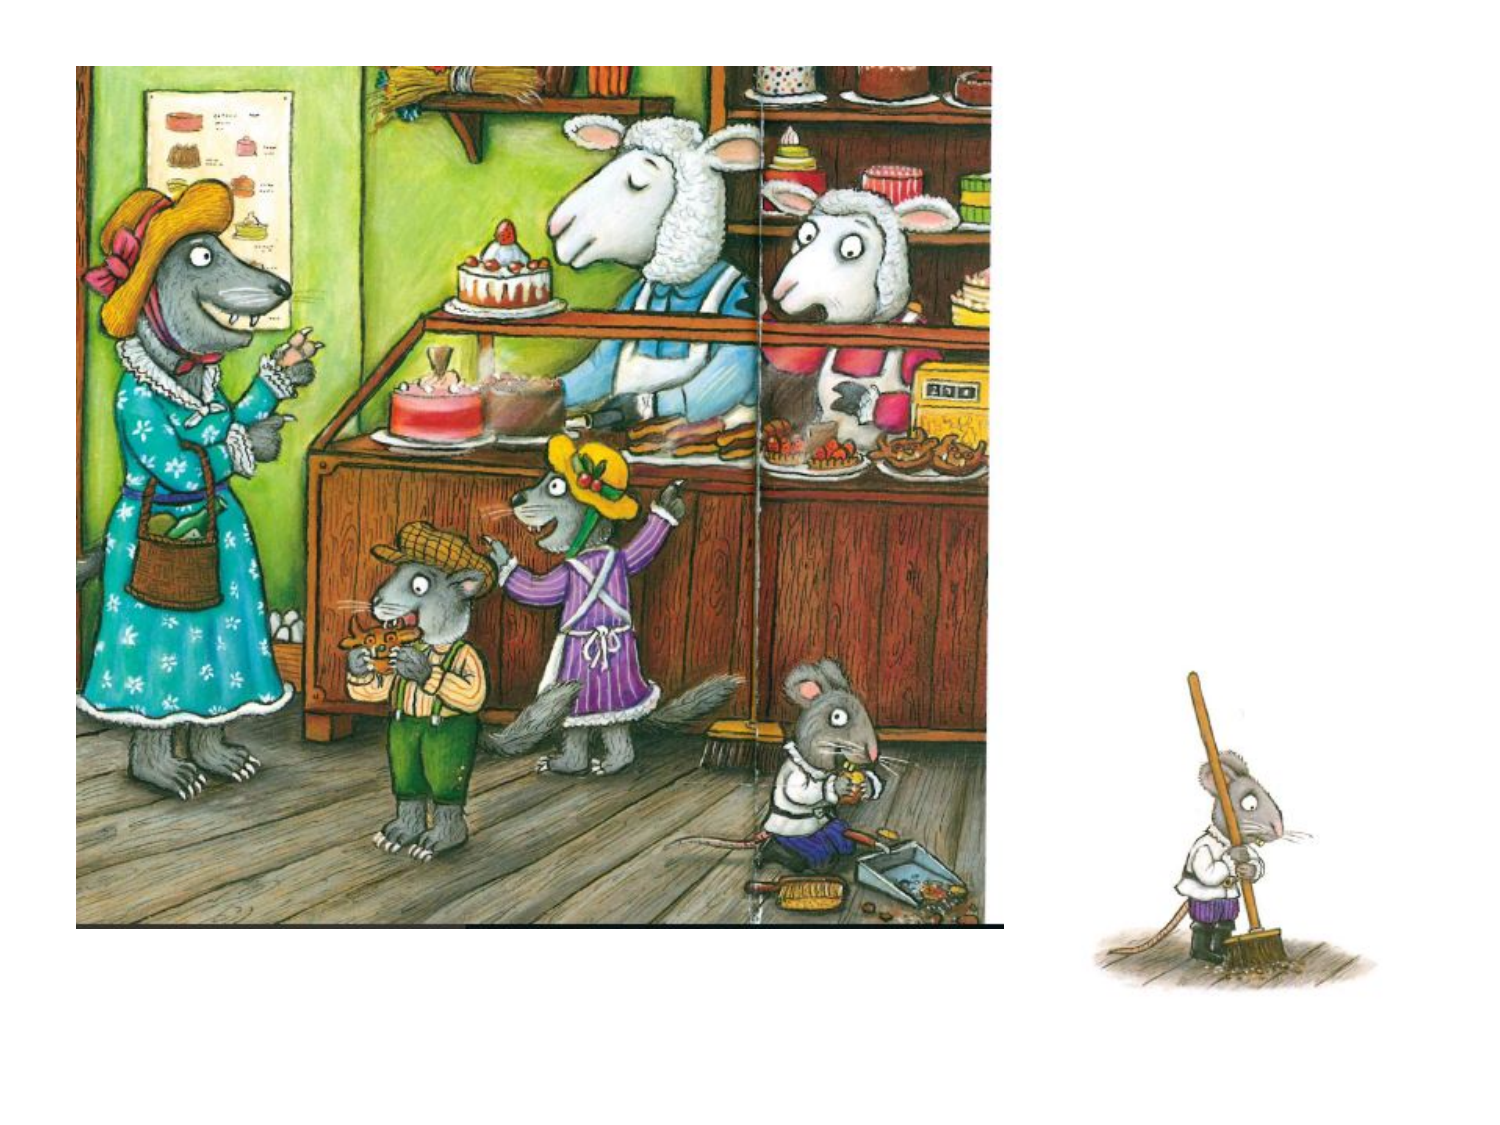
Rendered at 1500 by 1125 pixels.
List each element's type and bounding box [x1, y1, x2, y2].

picture [1057, 621, 1431, 1045]
picture [76, 66, 1004, 929]
